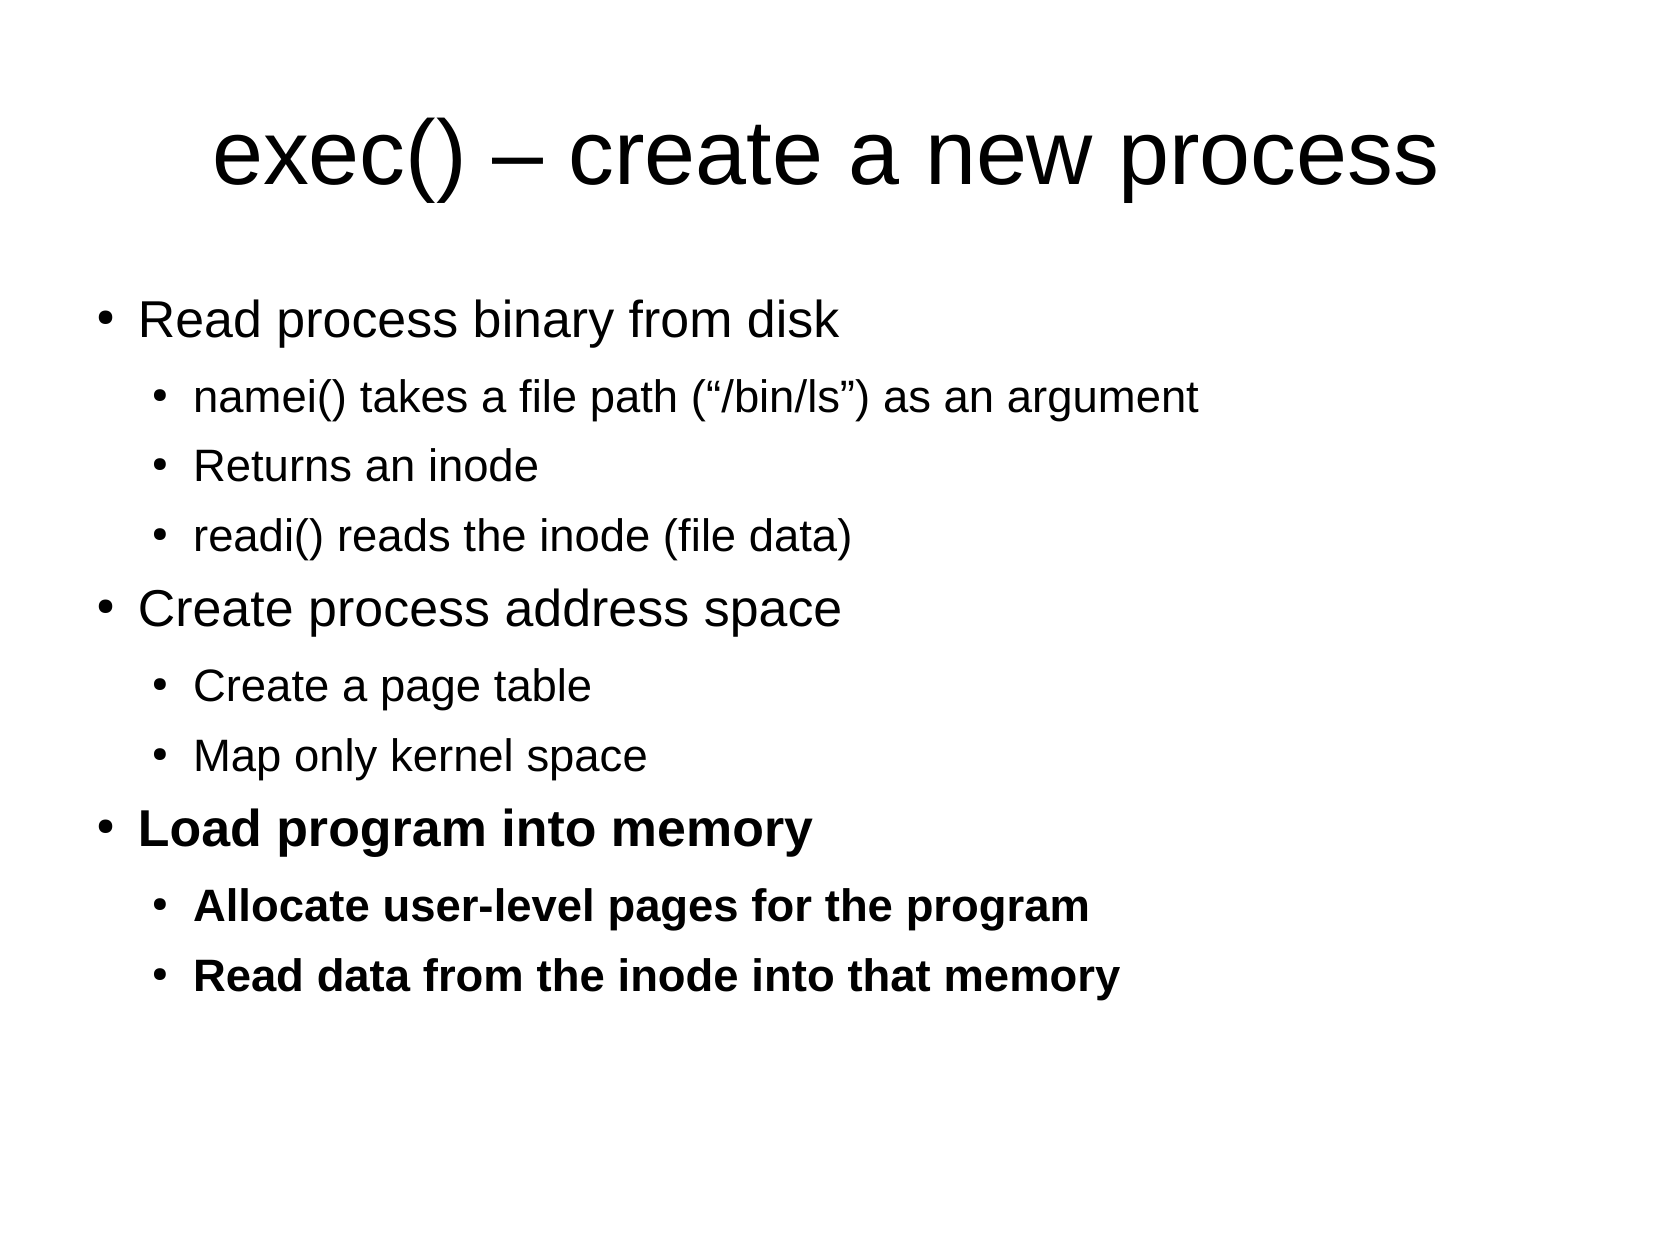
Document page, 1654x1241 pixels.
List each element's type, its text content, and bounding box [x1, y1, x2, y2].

list Read process binary from disk namei() takes a file path (“/bin/ls”) as an argument Returns an inode readi() reads the inode (file data) Create process address space Create a page table Map only kernel space Load program into memory Allocate user-level pages for the program Read data from the inode into that memory [82, 290, 1571, 1010]
title exec() – create a new process [82, 49, 1571, 257]
